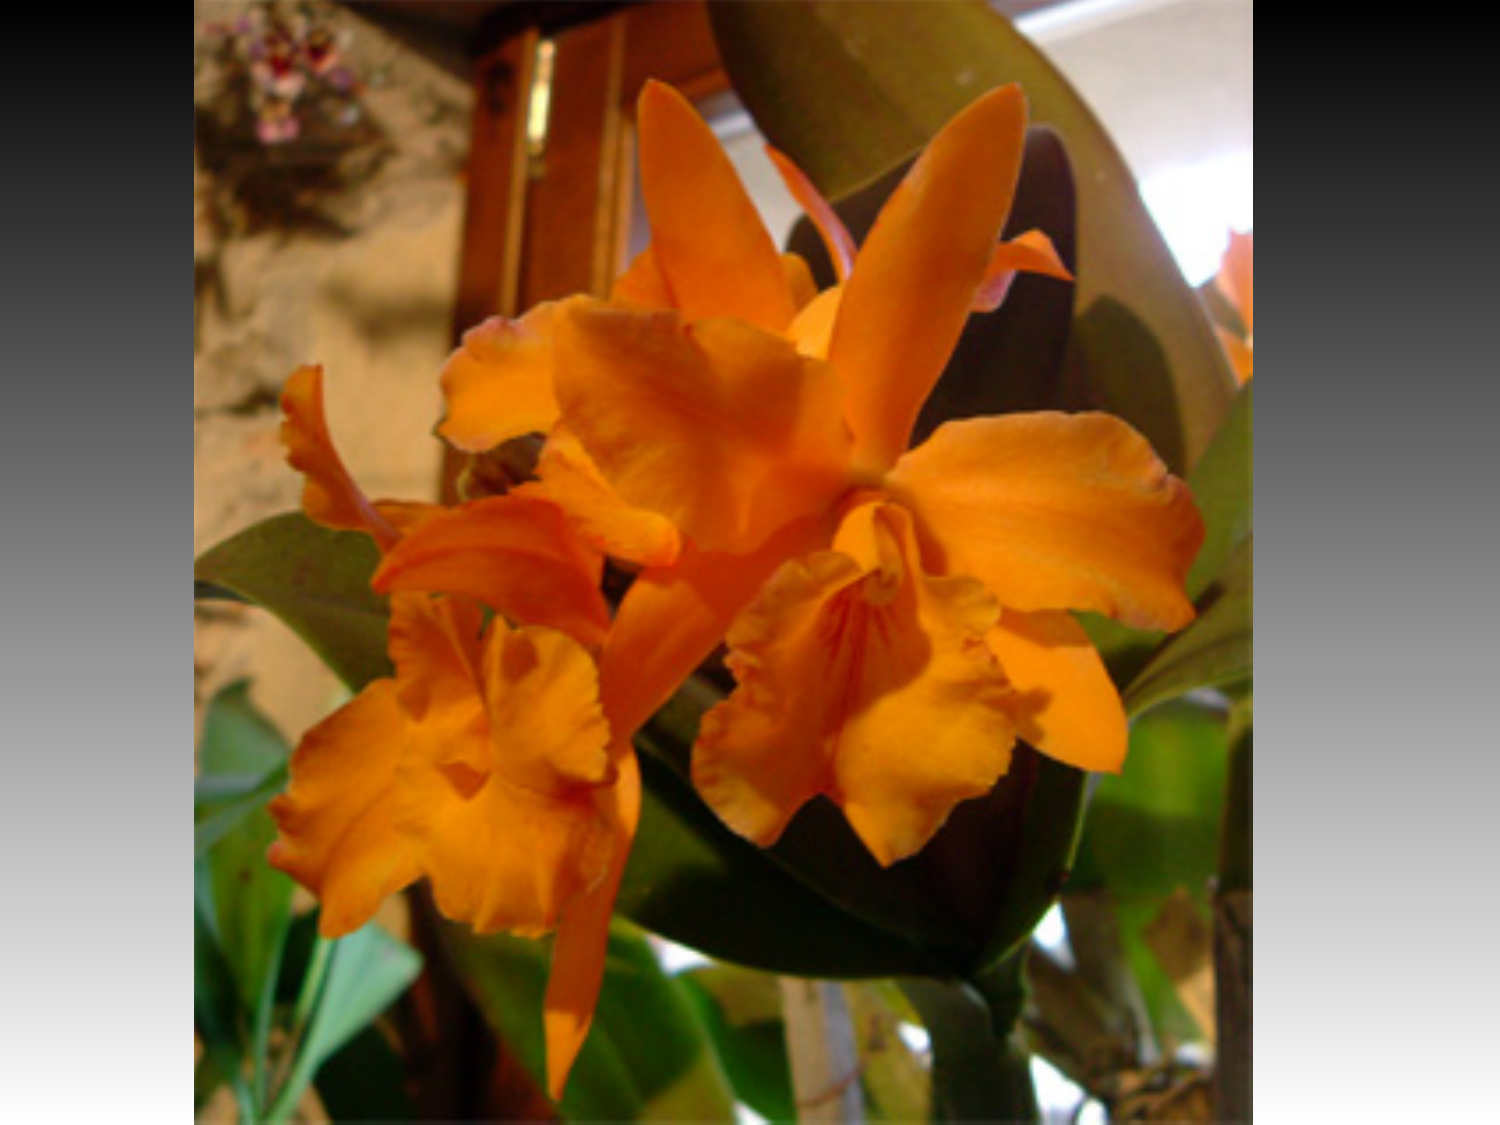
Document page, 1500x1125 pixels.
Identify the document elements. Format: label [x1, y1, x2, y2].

picture [194, 0, 1253, 1125]
